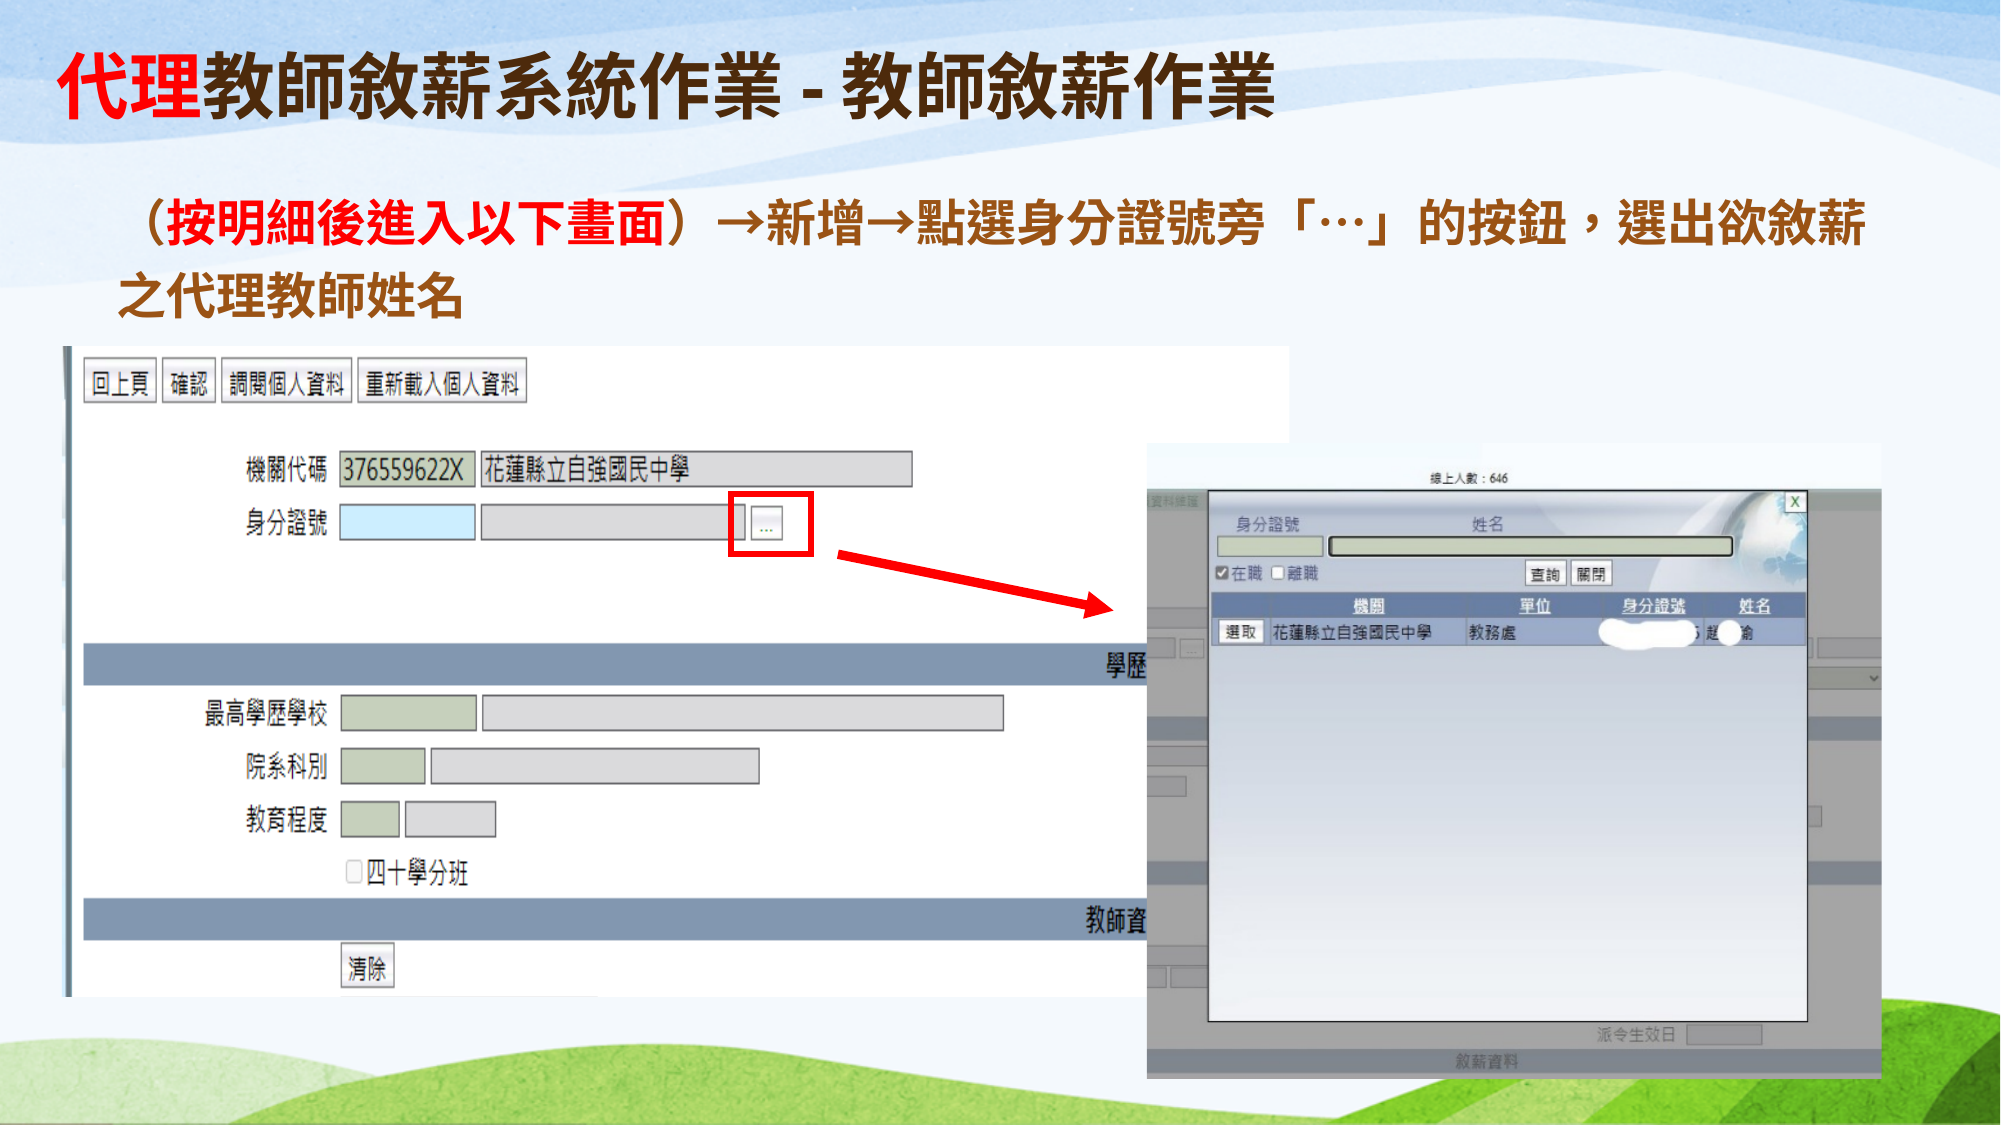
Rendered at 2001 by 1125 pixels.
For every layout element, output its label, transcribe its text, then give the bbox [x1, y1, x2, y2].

title 代理教師敘薪系統作業-教師敘薪作業 [41, 43, 1385, 138]
text_box （按明細後進入以下畫面）→新增→點選身分證號旁「…」的按鈕，選出欲敘薪之代理教師姓名 [101, 151, 1902, 332]
picture [0, 0, 2001, 1125]
